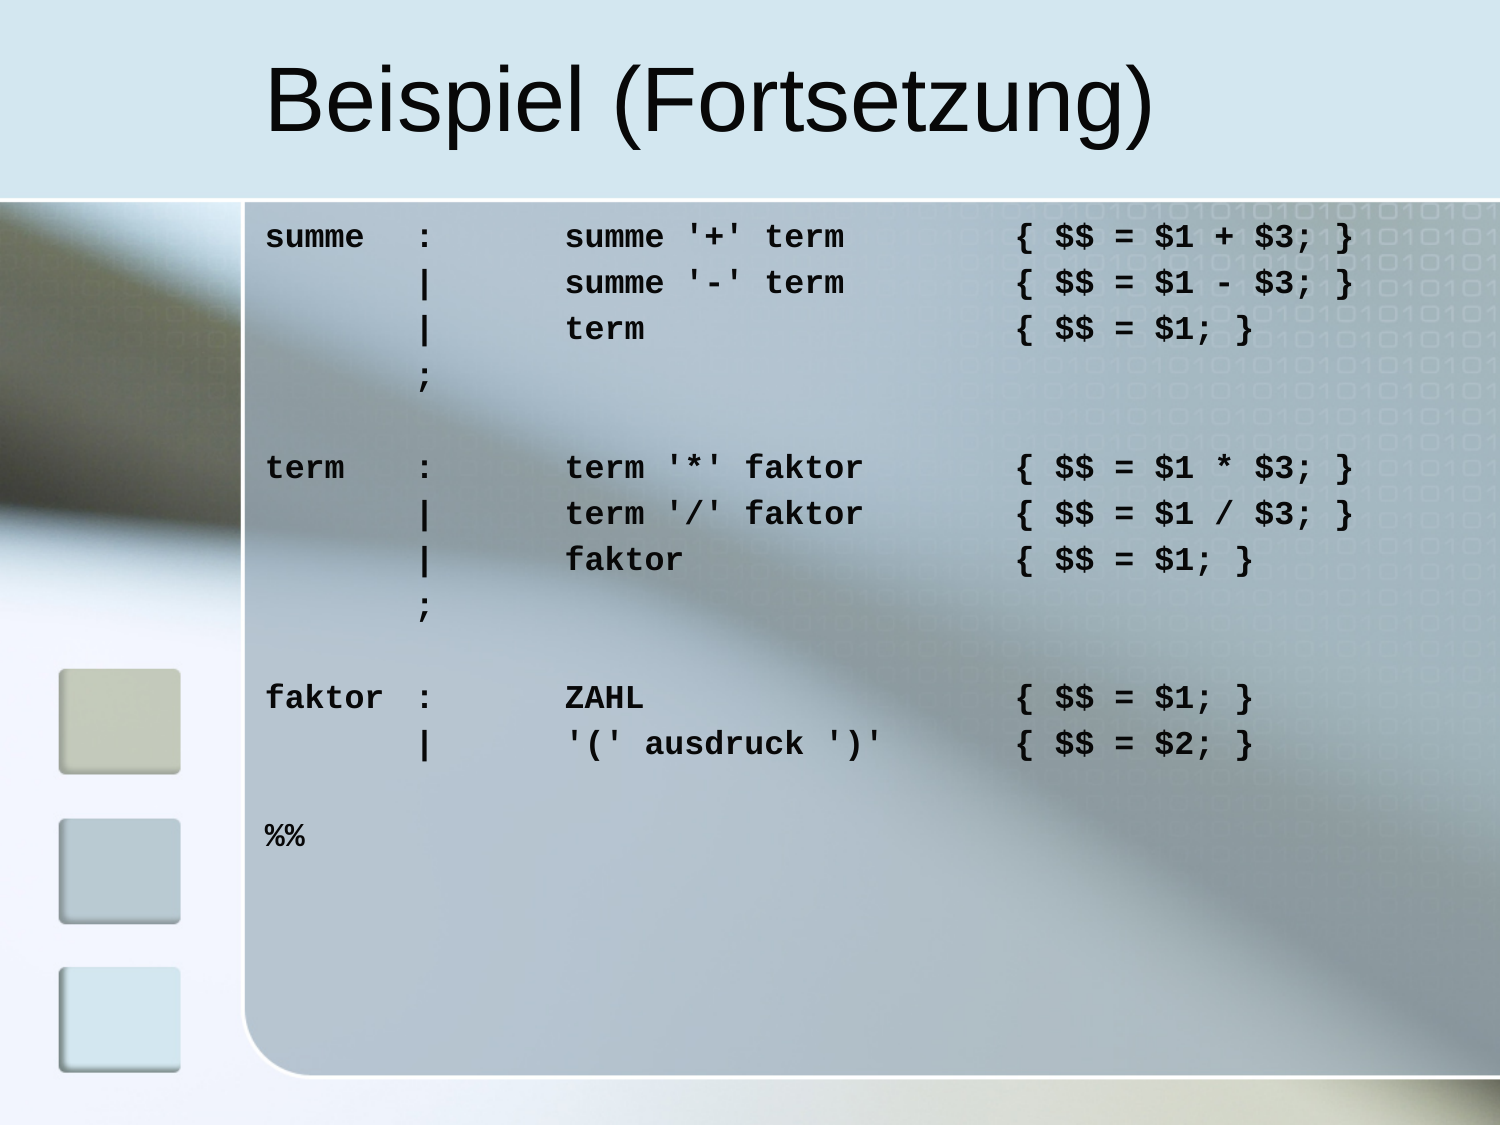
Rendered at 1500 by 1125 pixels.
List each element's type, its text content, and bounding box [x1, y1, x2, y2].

list summe : summe '+' term { $$ = $1 + $3; } | summe '-' term { $$ = $1 - $3; } | term { $$ = $1; } ; term : term '*' faktor { $$ = $1 * $3; } | term '/' faktor { $$ = $1 / $3; } | faktor { $$ = $1; } ; faktor : ZAHL { $$ = $1; } | '(' ausdruck ')' { $$ = $2; } %% [249, 212, 1463, 1075]
title Beispiel (Fortsetzung) [249, 12, 1461, 188]
picture [0, 0, 1500, 1125]
